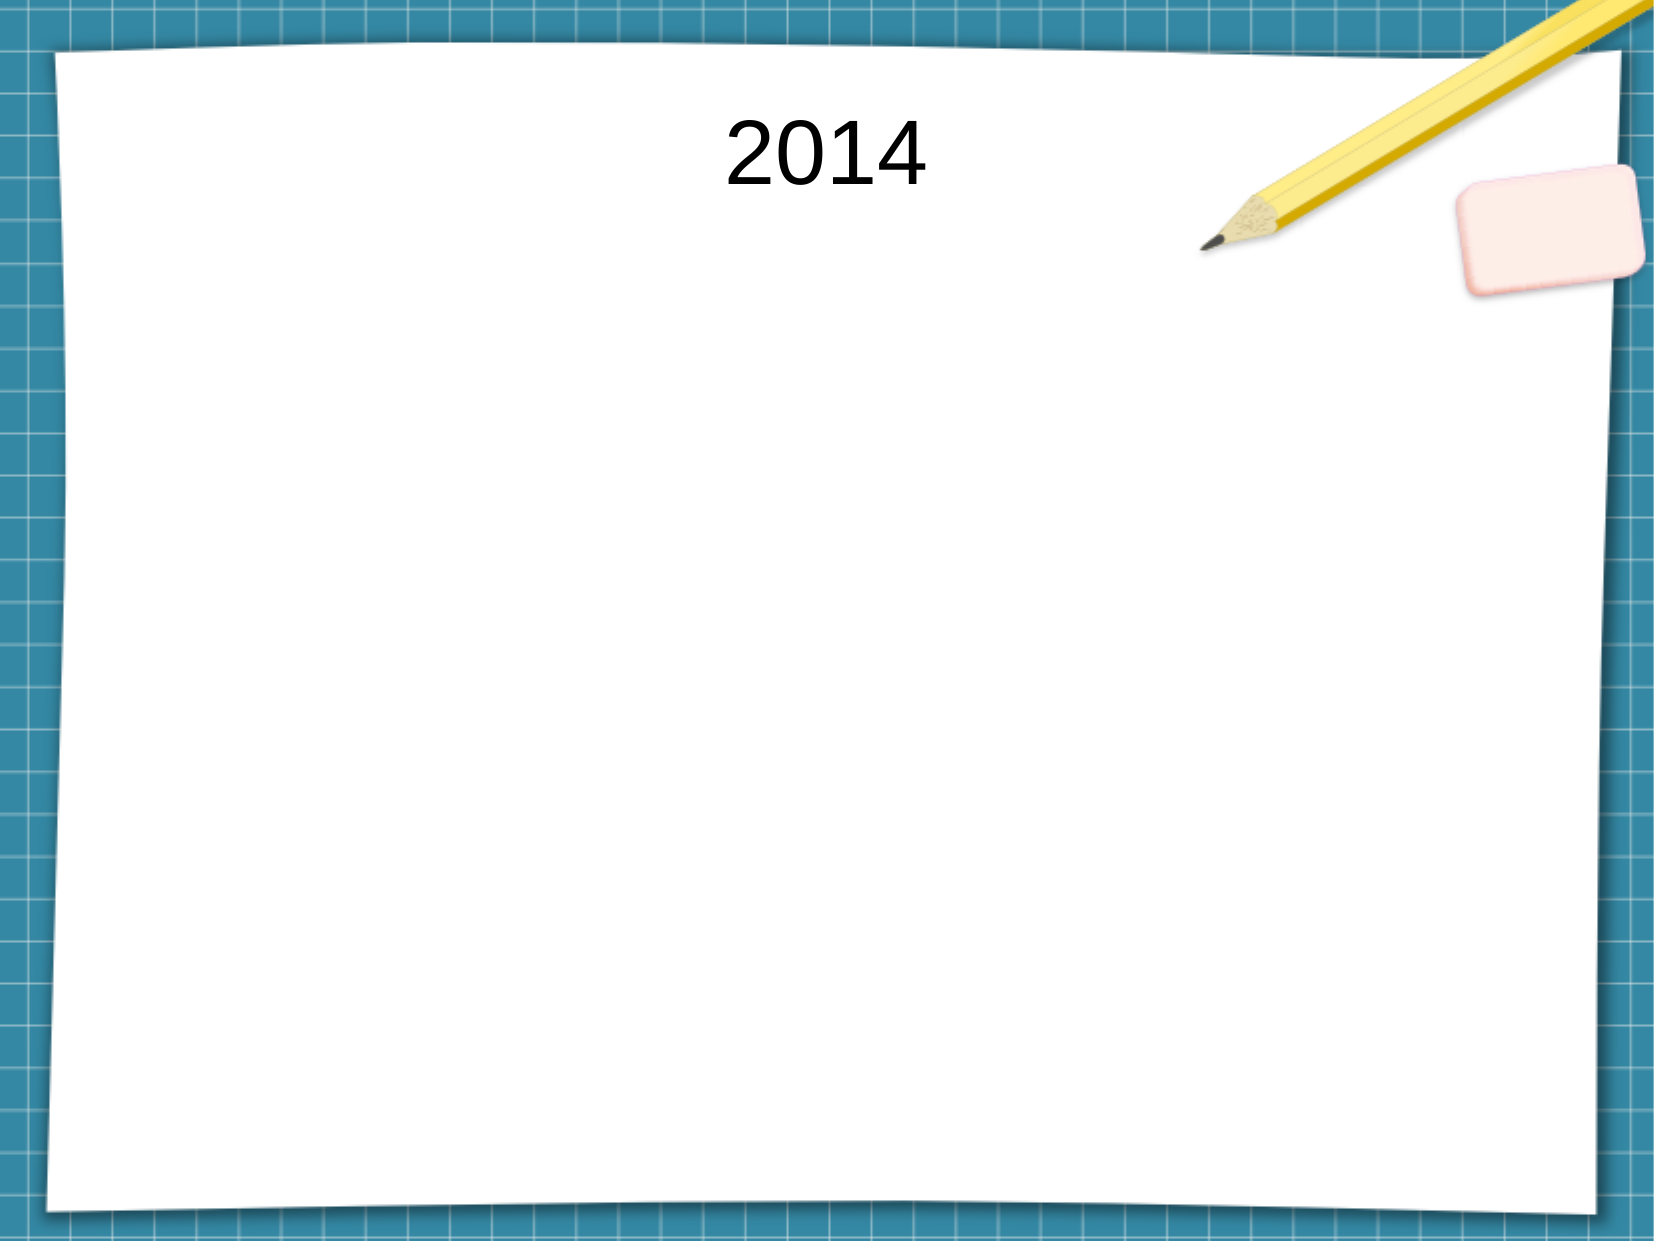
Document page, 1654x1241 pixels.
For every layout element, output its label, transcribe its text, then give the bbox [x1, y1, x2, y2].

picture [0, 0, 1654, 1241]
title 2014 [82, 49, 1571, 257]
